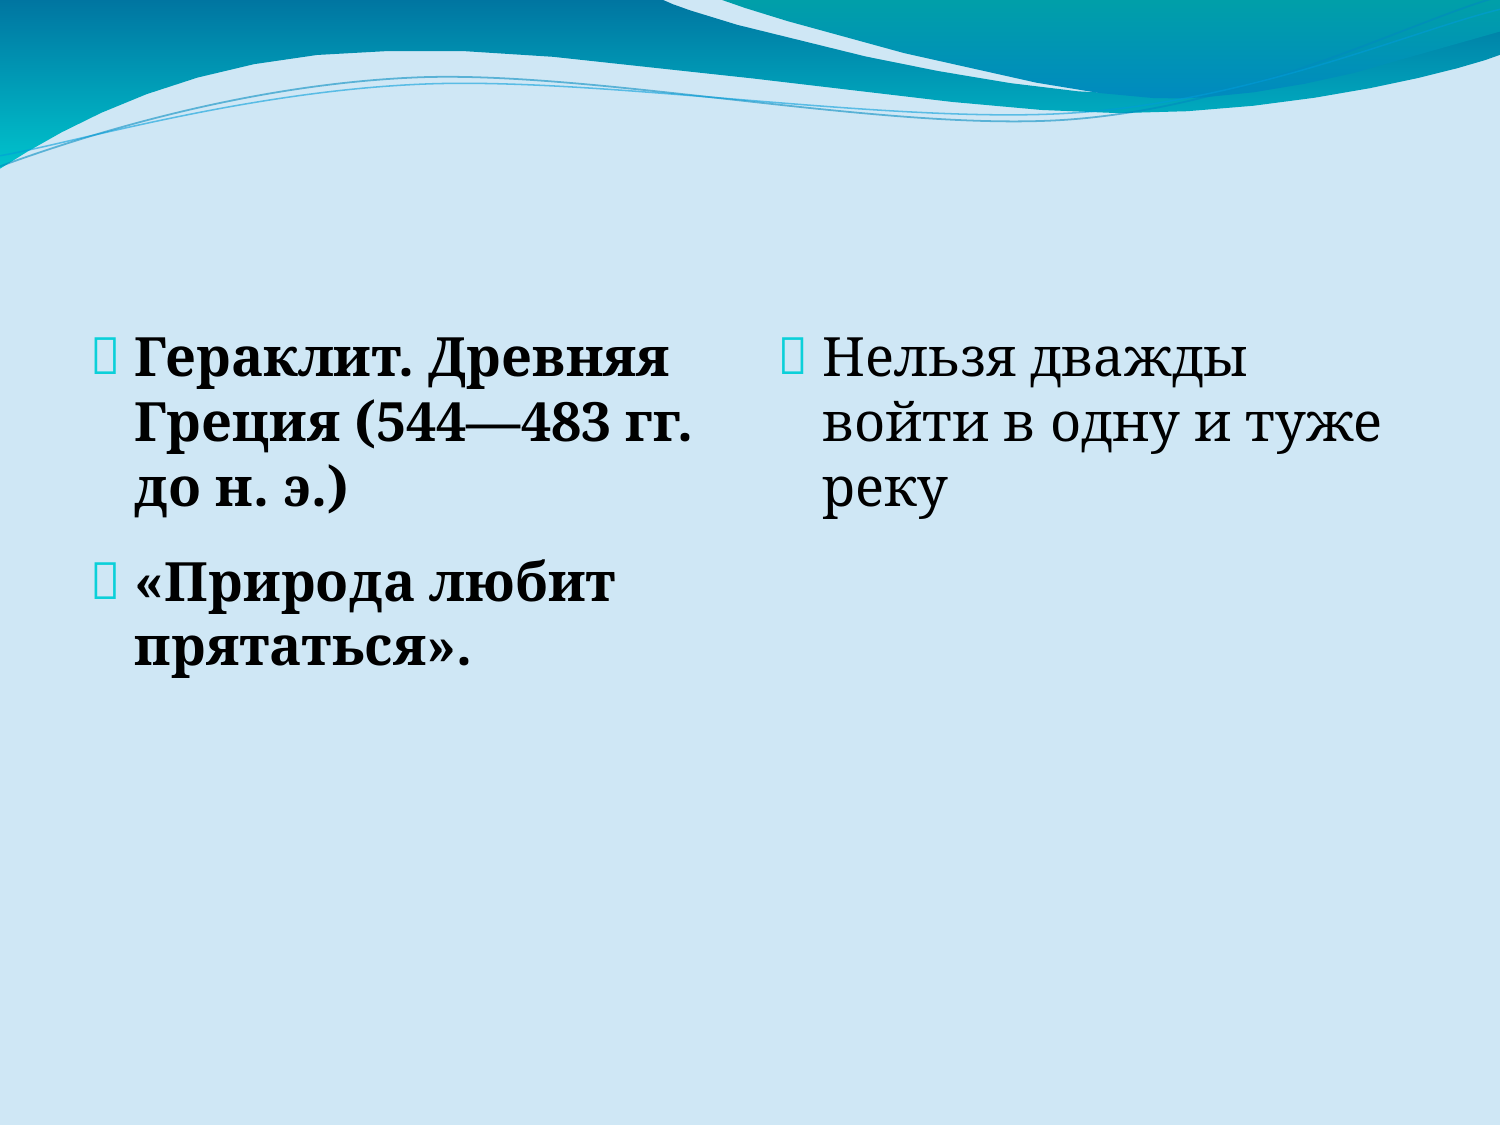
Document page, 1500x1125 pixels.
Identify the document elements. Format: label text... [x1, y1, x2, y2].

list Нельзя дважды войти в одну и туже реку [762, 314, 1425, 1043]
list Гераклит. Древняя Греция (544—483 гг. до н. э.) «Природа любит прятаться». [75, 314, 738, 1043]
title [75, 115, 1425, 303]
